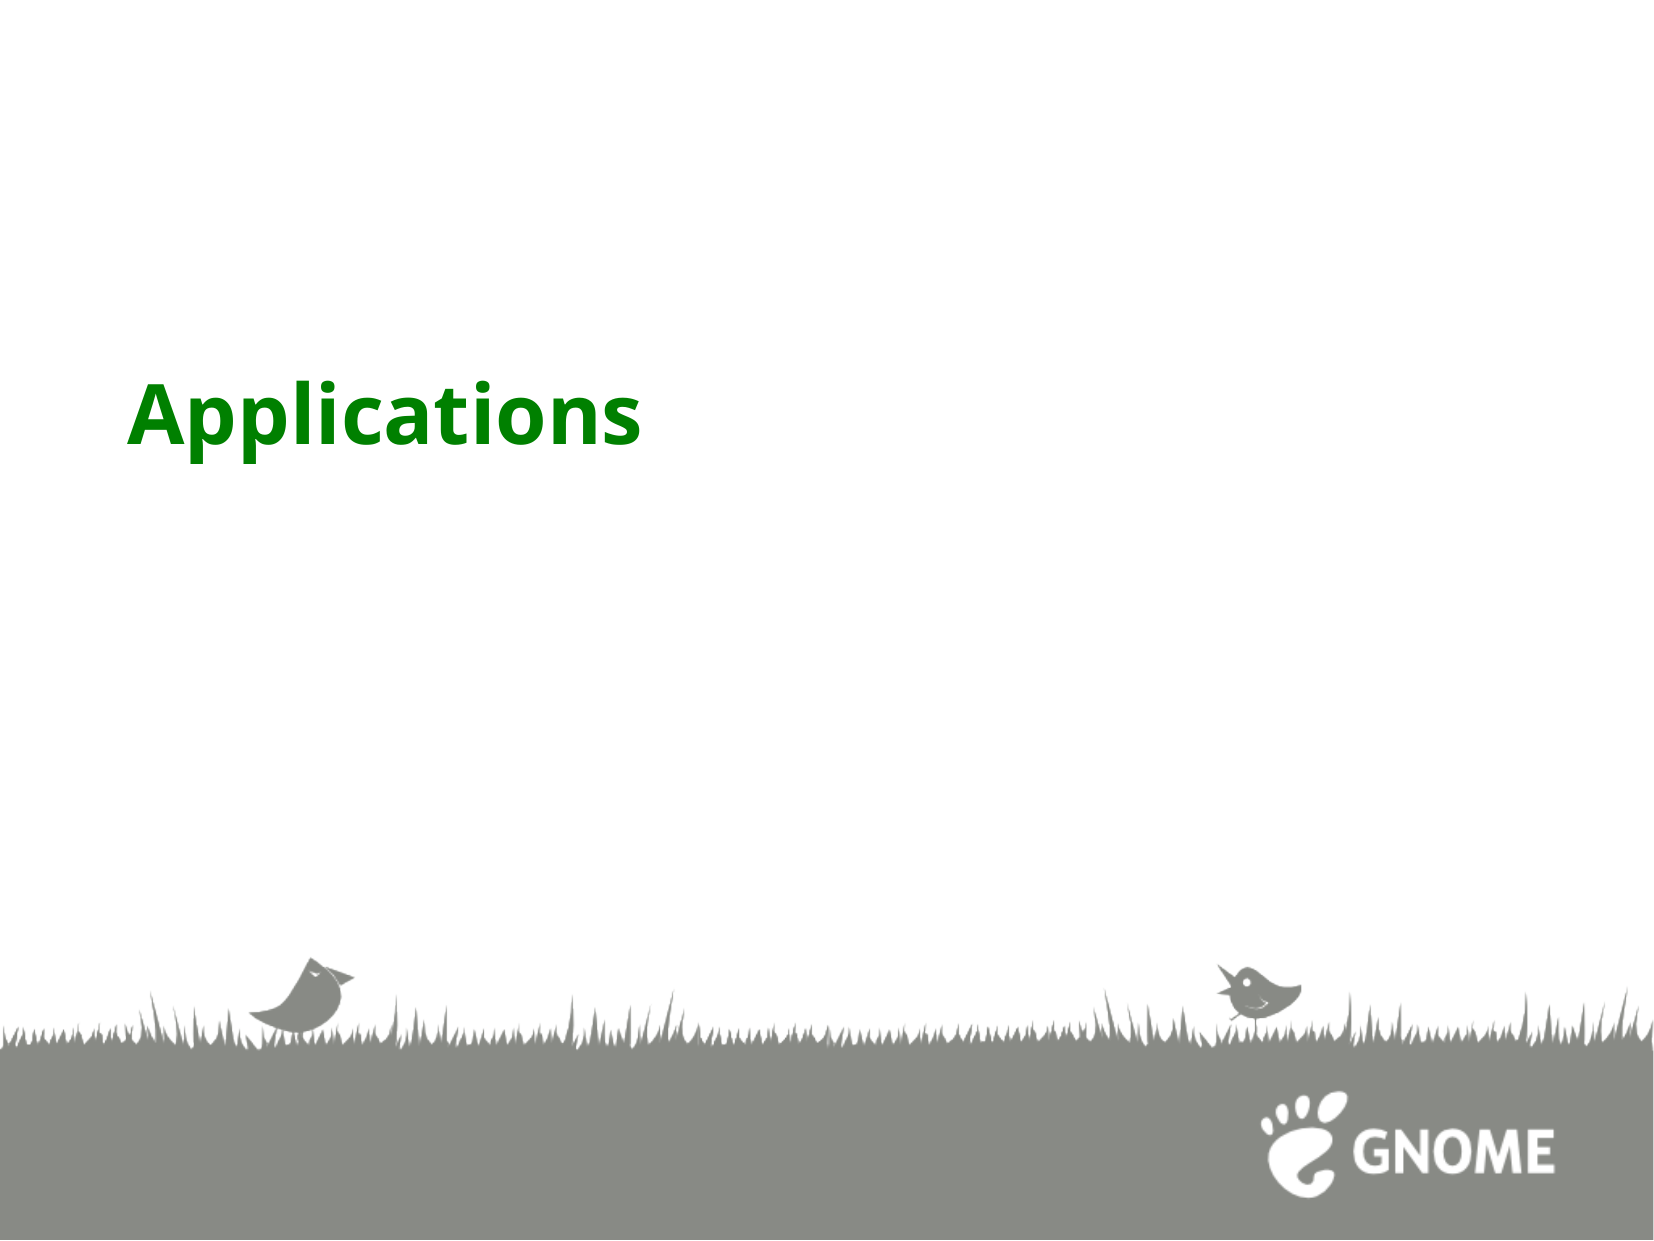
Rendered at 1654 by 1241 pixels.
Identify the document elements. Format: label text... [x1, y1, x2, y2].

text_box Applications [112, 348, 1276, 476]
picture [0, 0, 1654, 1241]
